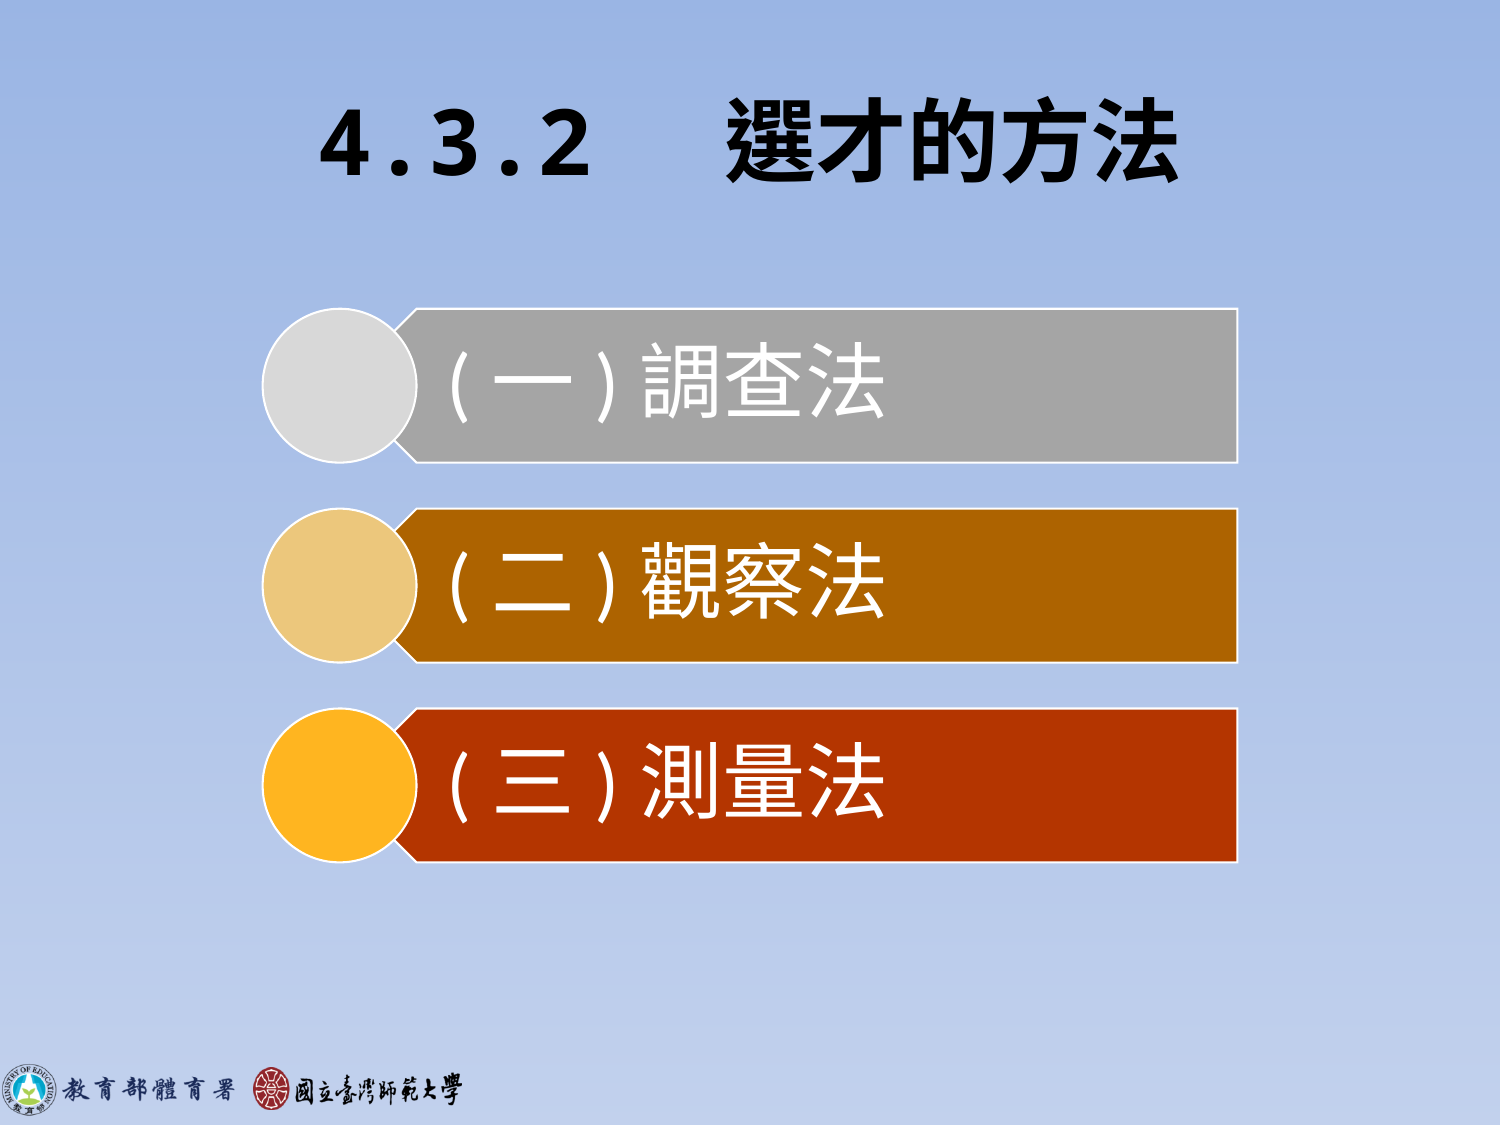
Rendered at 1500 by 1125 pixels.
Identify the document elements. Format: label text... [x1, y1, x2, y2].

text_box (一)調查法 [394, 308, 1238, 463]
text_box [262, 308, 417, 463]
title 4.3.2 選才的方法 [75, 45, 1426, 233]
text_box (二)觀察法 [394, 508, 1238, 663]
text_box (三)測量法 [394, 708, 1238, 863]
text_box [262, 508, 417, 663]
text_box [262, 708, 417, 863]
